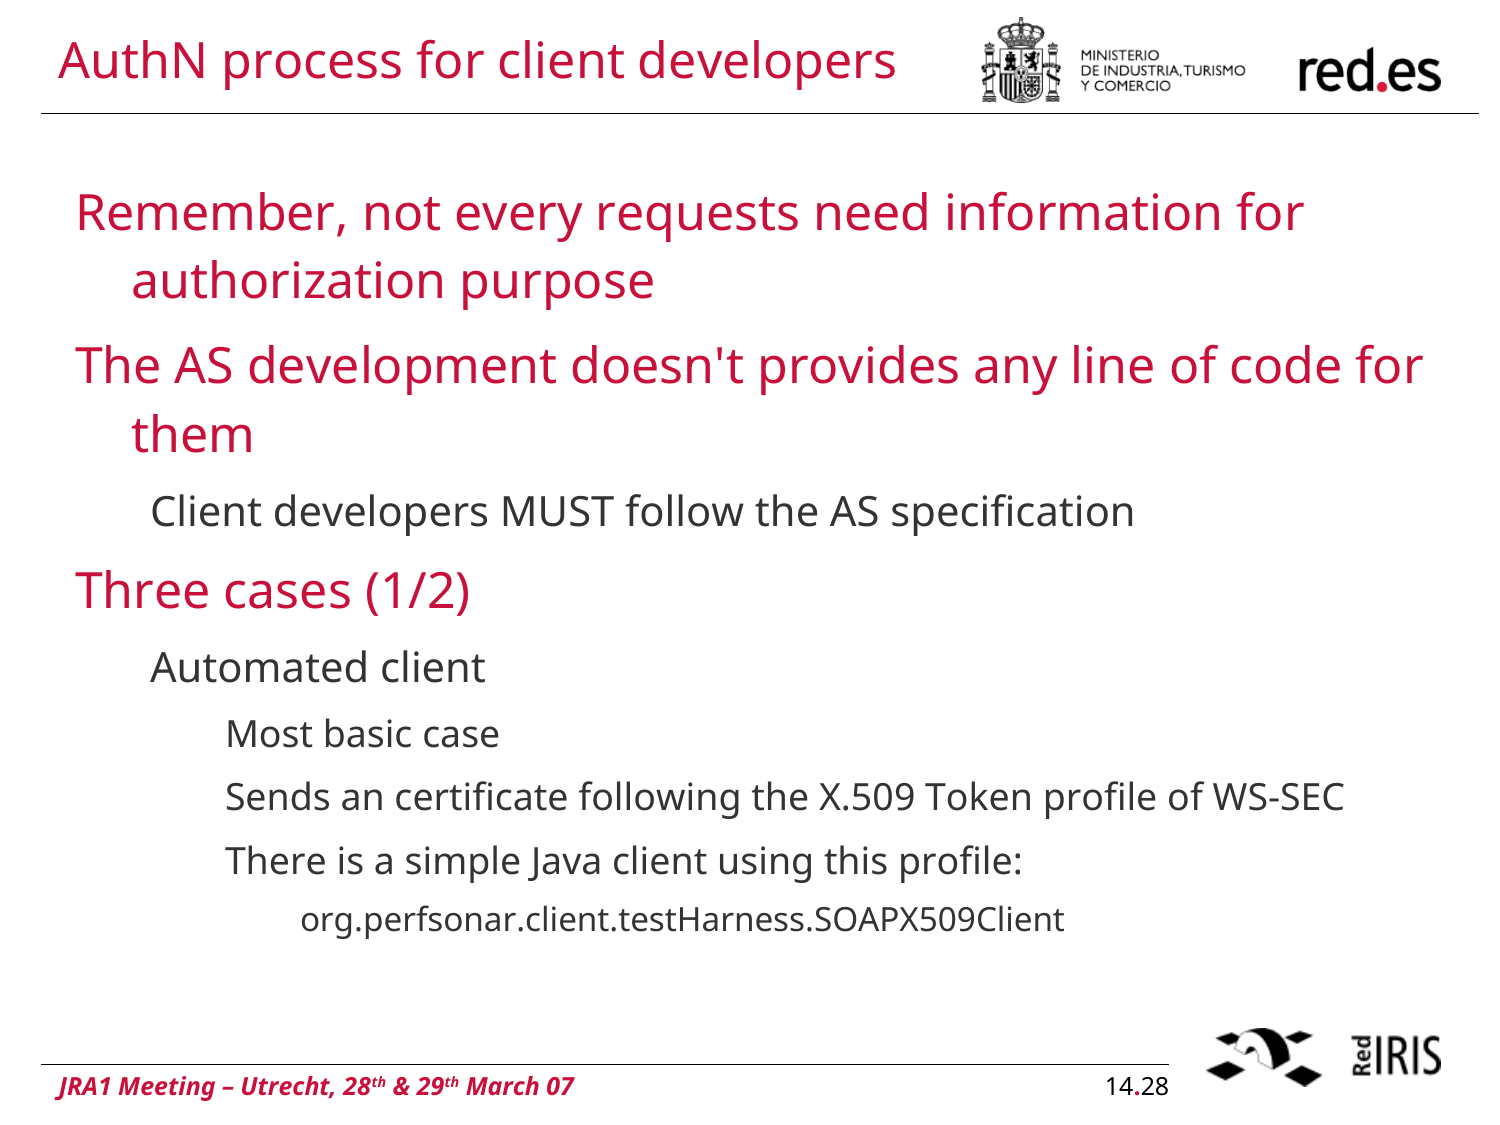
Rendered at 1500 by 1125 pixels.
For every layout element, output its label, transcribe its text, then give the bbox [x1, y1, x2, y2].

picture [981, 17, 1441, 103]
title AuthN process for client developers [59, 29, 957, 89]
list Remember, not every requests need information for authorization purpose The AS development doesn't provides any line of code for them Client developers MUST follow the AS specification Three cases (1/2) Automated client Most basic case Sends an certificate following the X.509 Token profile of WS-SEC There is a simple Java client using this profile: org.perfsonar.client.testHarness.SOAPX509Client [75, 177, 1425, 1009]
picture [1206, 1028, 1441, 1087]
